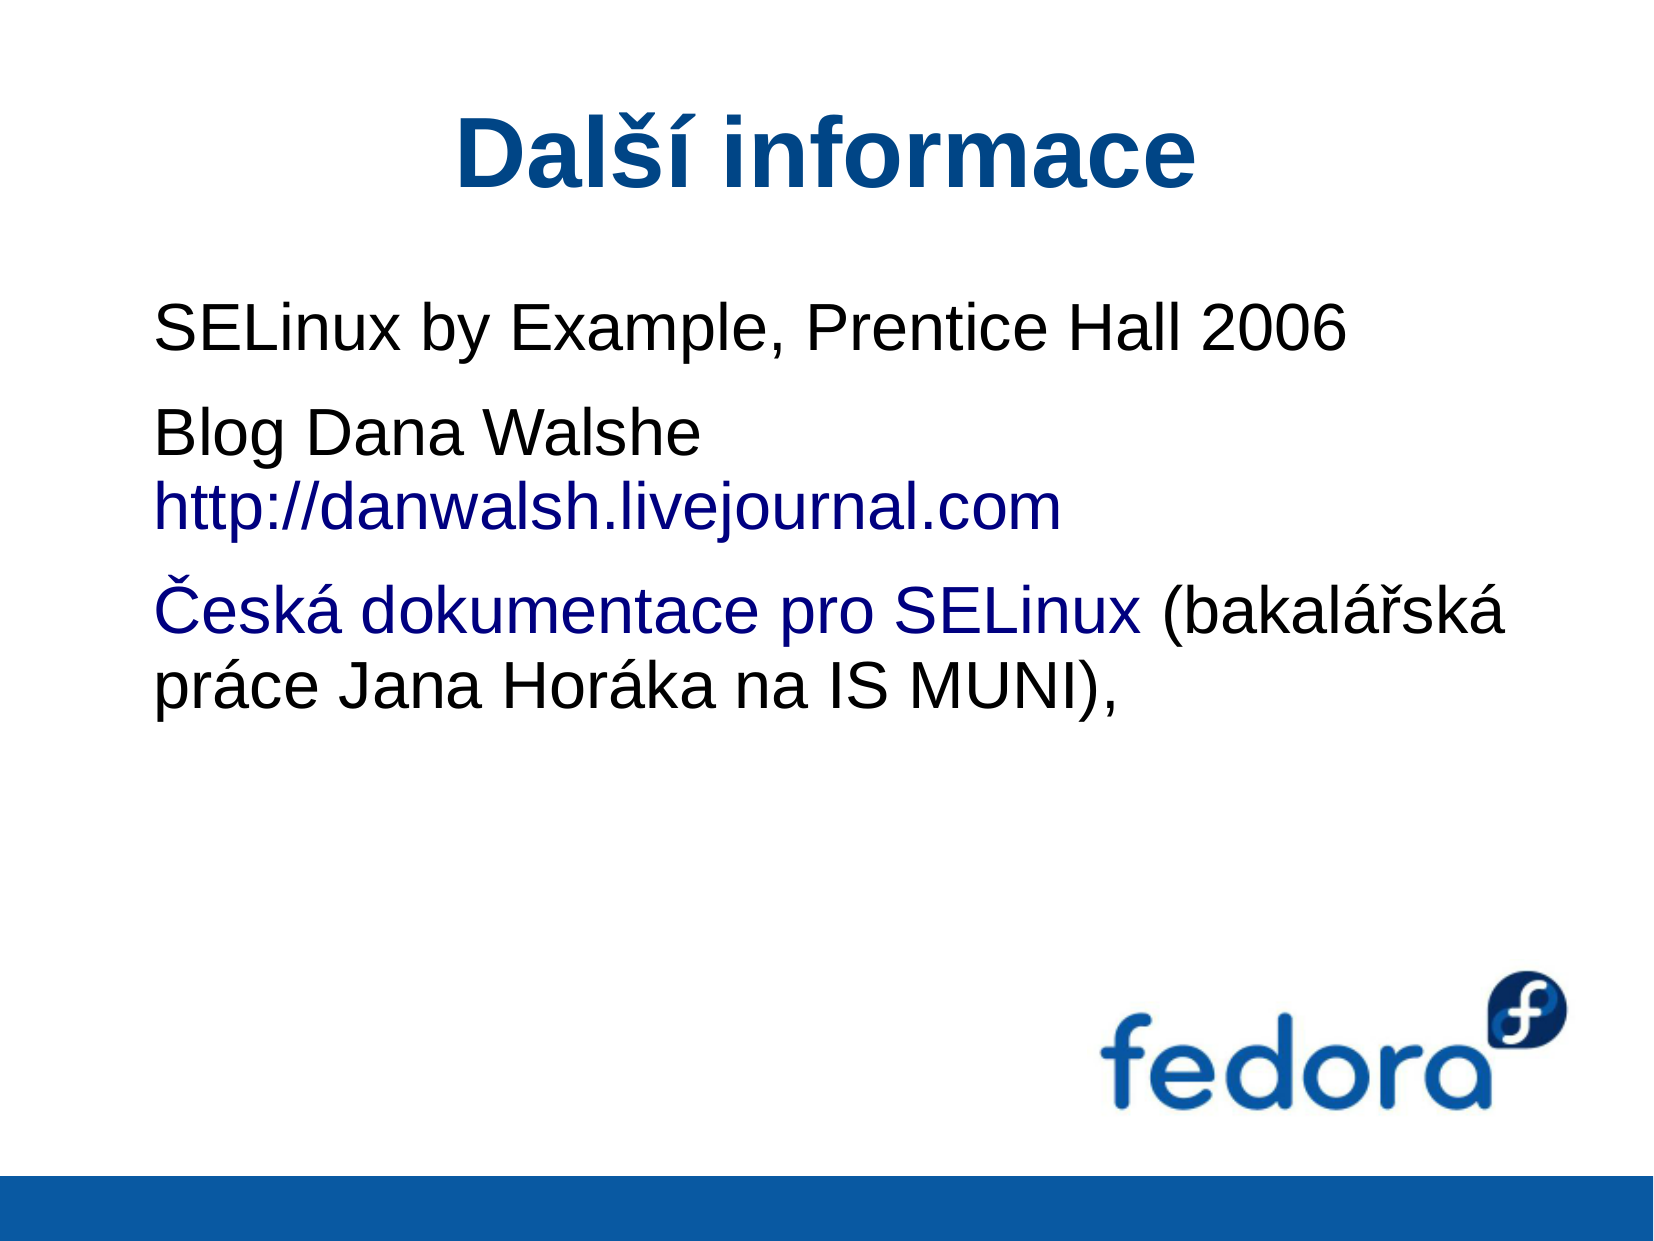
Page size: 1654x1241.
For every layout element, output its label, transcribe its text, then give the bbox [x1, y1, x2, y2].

list SELinux by Example, Prentice Hall 2006 Blog Dana Walshe http://danwalsh.livejournal.com Česká dokumentace pro SELinux (bakalářská práce Jana Horáka na IS MUNI), [82, 290, 1571, 1095]
picture [0, 1176, 1654, 1241]
title Další informace [82, 56, 1571, 250]
picture [1087, 959, 1576, 1125]
